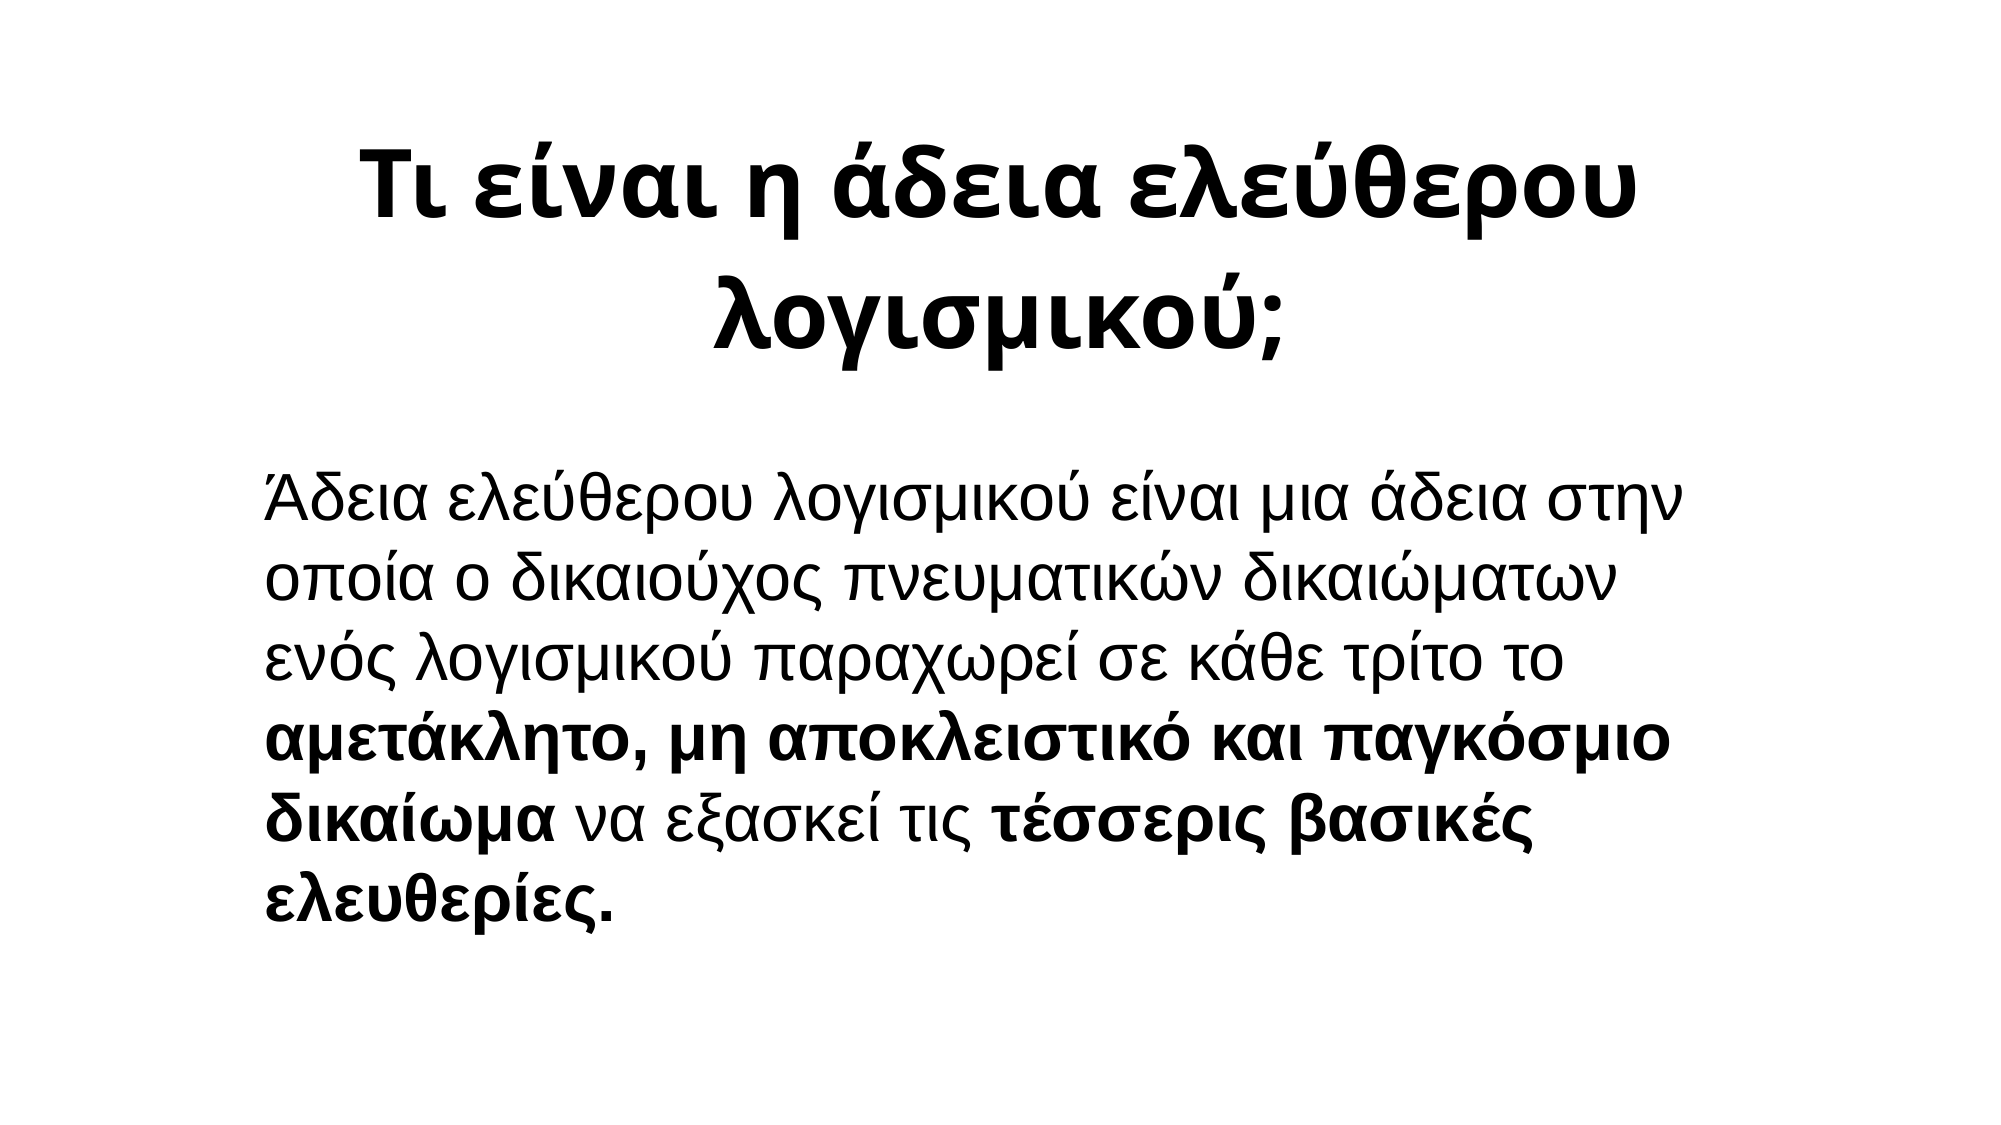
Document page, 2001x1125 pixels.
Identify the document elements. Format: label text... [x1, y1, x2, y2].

title Τι είναι η άδεια ελεύθερου λογισμικού; [249, 96, 1750, 376]
subtitle Άδεια ελεύθερου λογισμικού είναι μια άδεια στην οποία ο δικαιούχος πνευματικών δικαιώματων ενός λογισμικού παραχωρεί σε κάθε τρίτο το αμετάκλητο, μη αποκλειστικό και παγκόσμιο δικαίωμα να εξασκεί τις τέσσερις βασικές ελευθερίες. [249, 446, 1750, 995]
